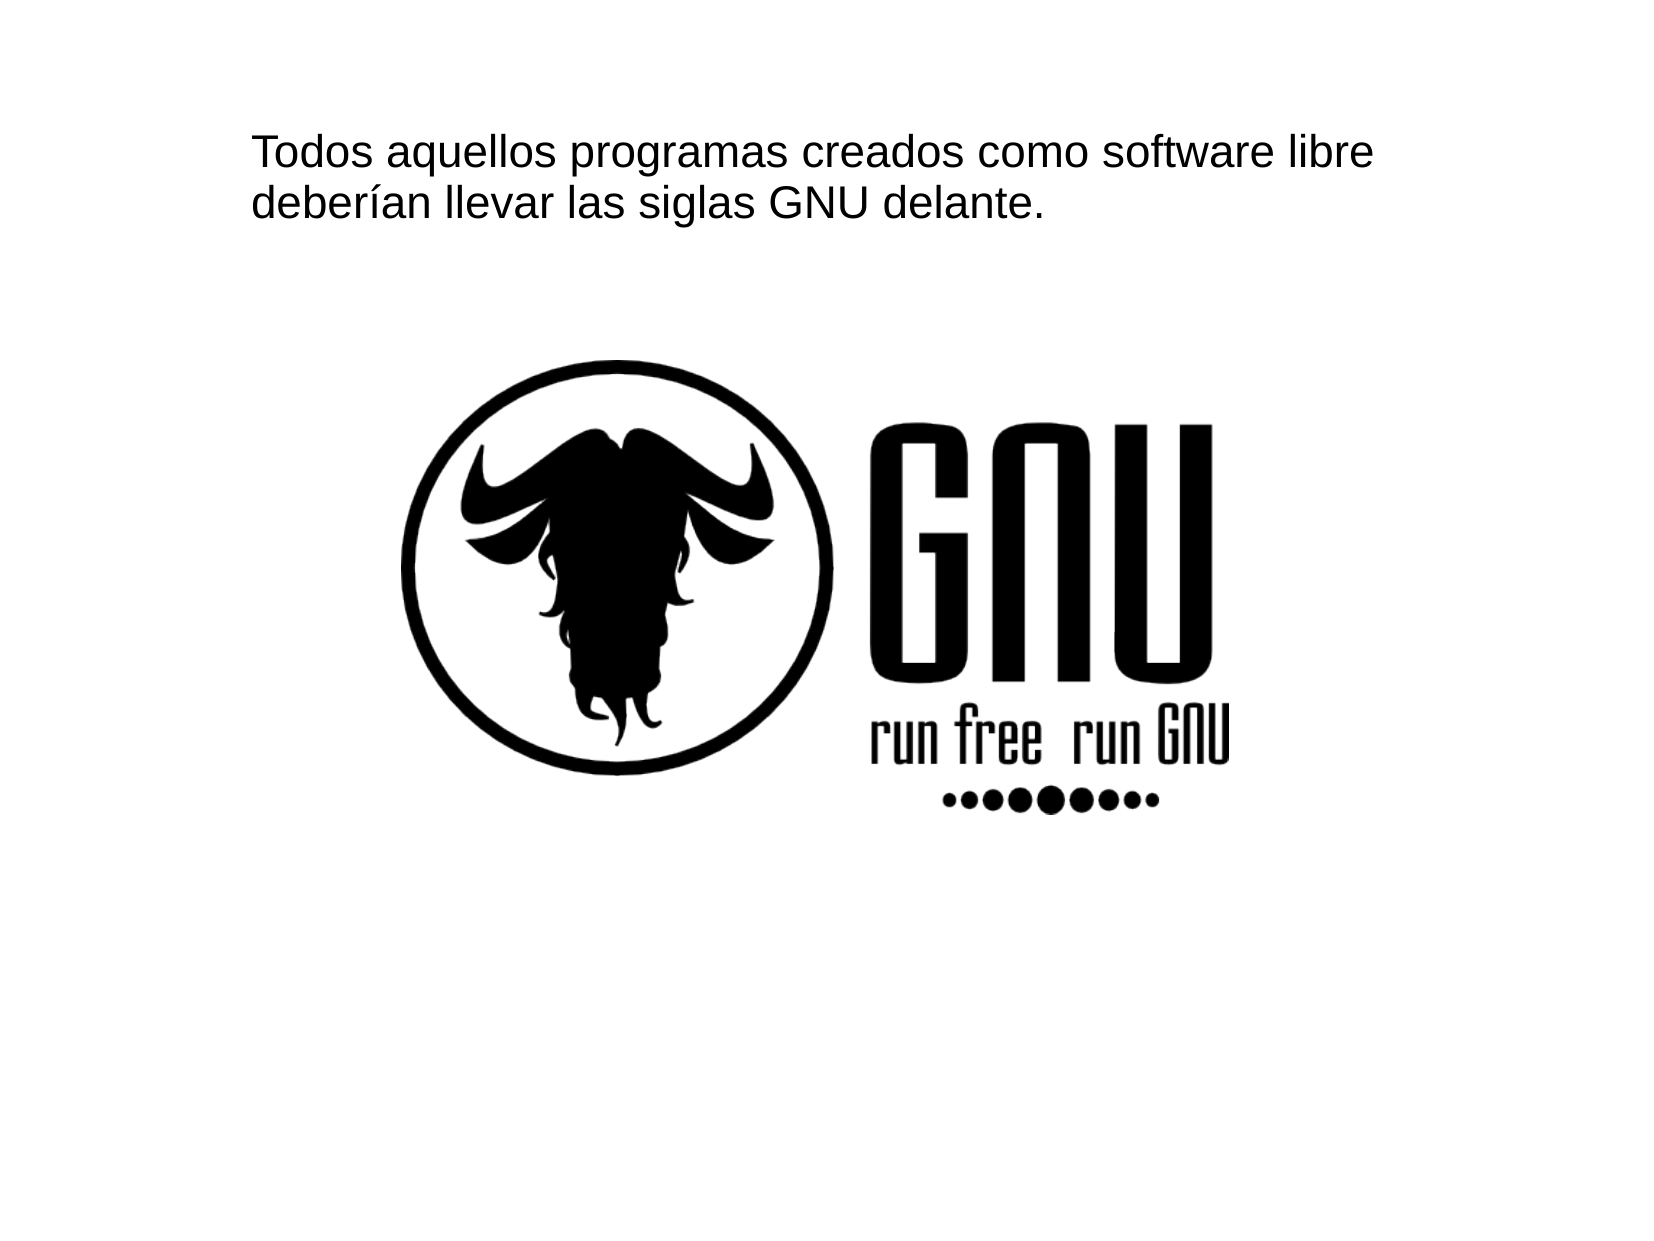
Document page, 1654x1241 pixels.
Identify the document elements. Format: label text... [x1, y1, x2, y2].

picture [401, 360, 1229, 815]
text_box Todos aquellos programas creados como software libre deberían llevar las siglas GNU delante. [236, 118, 1418, 236]
